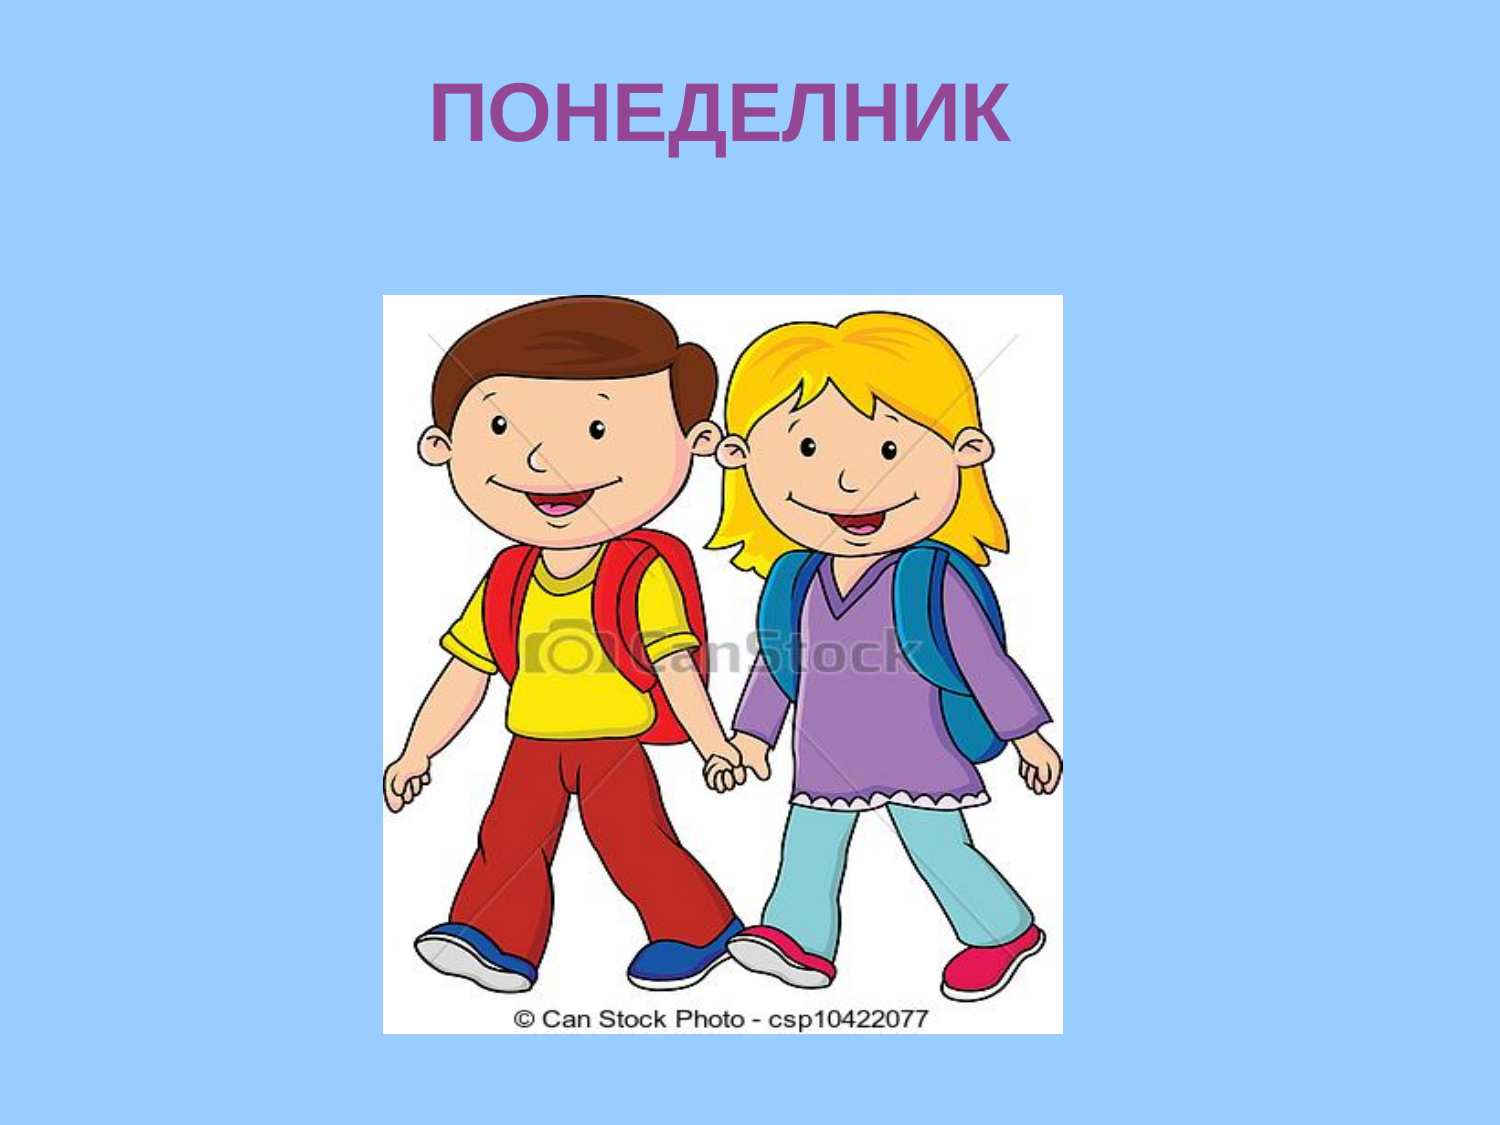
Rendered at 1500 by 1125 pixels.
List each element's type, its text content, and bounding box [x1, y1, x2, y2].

text_box ПОНЕДЕЛНИК [413, 59, 1152, 182]
picture [383, 295, 1063, 1034]
